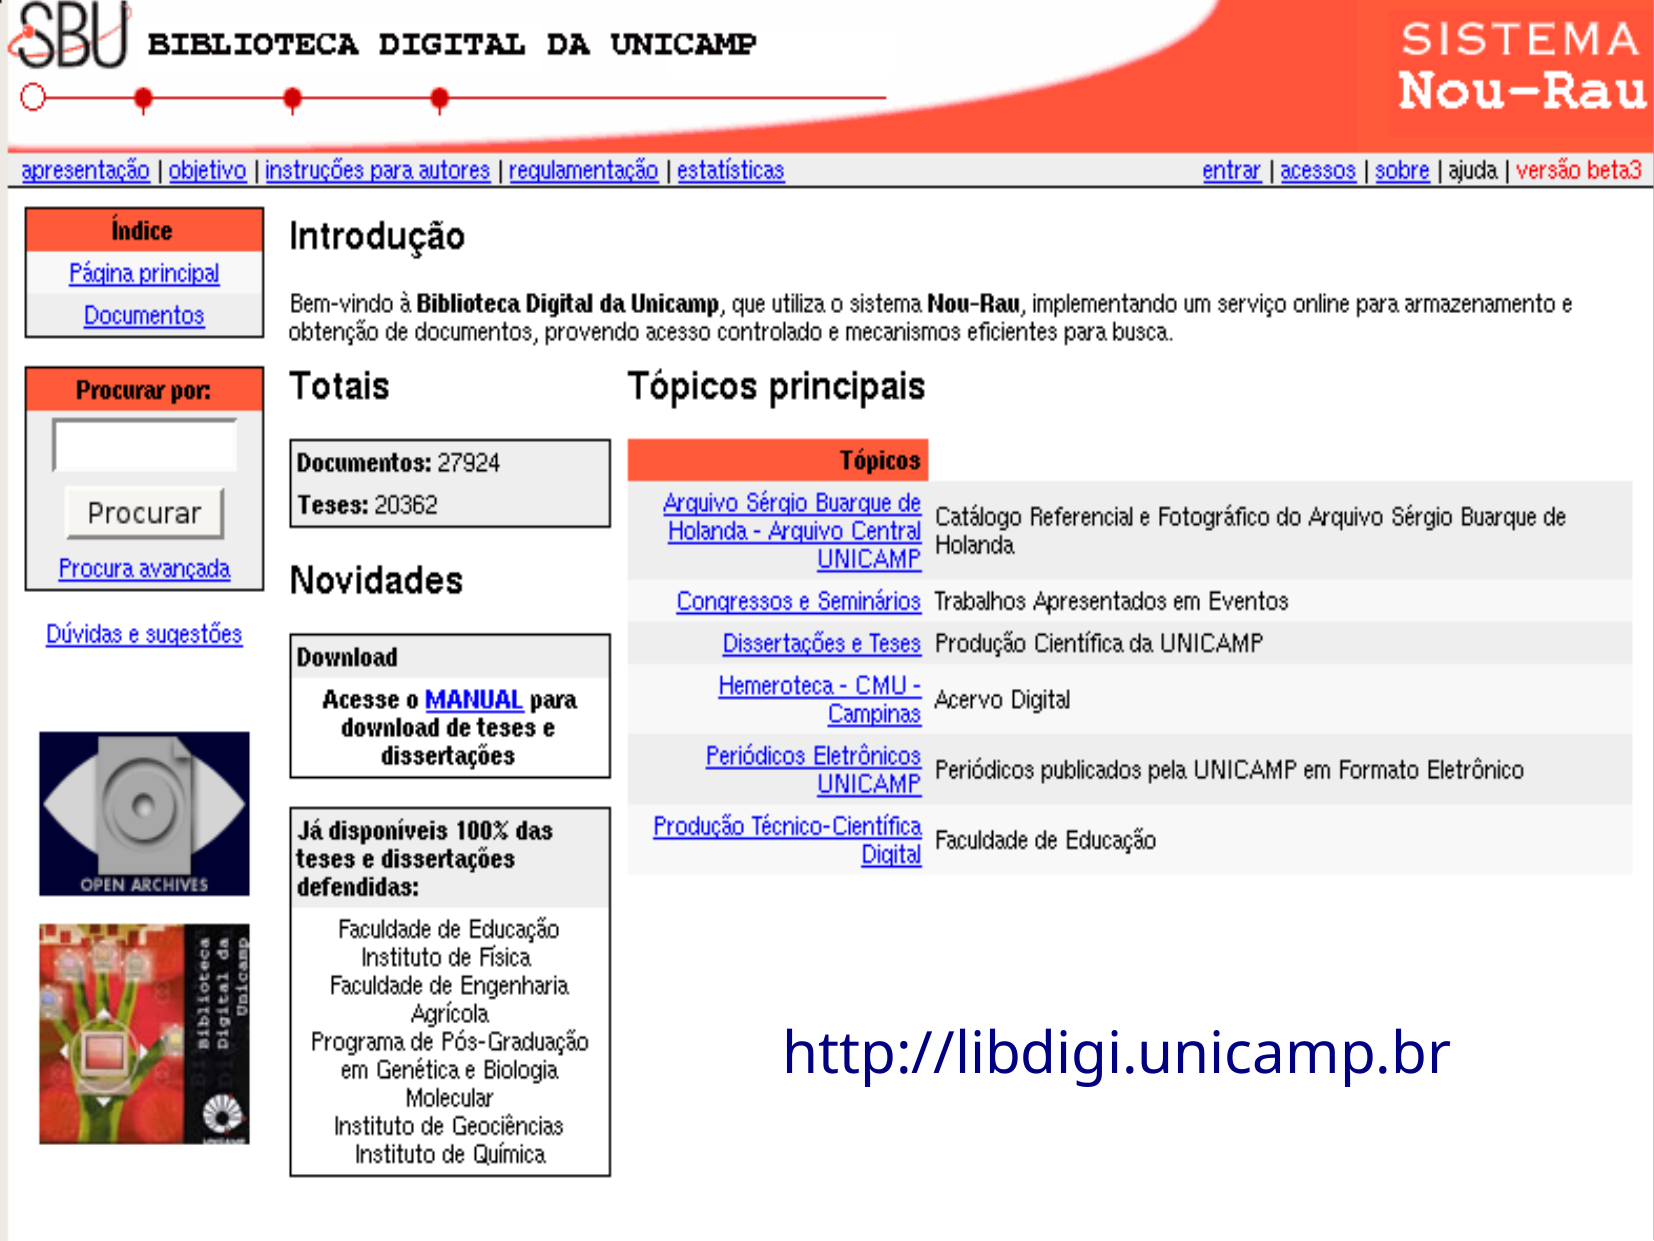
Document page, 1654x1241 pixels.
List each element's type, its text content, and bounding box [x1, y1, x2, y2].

picture [0, 0, 1654, 1241]
text_box http://libdigi.unicamp.br [767, 1003, 1470, 1087]
